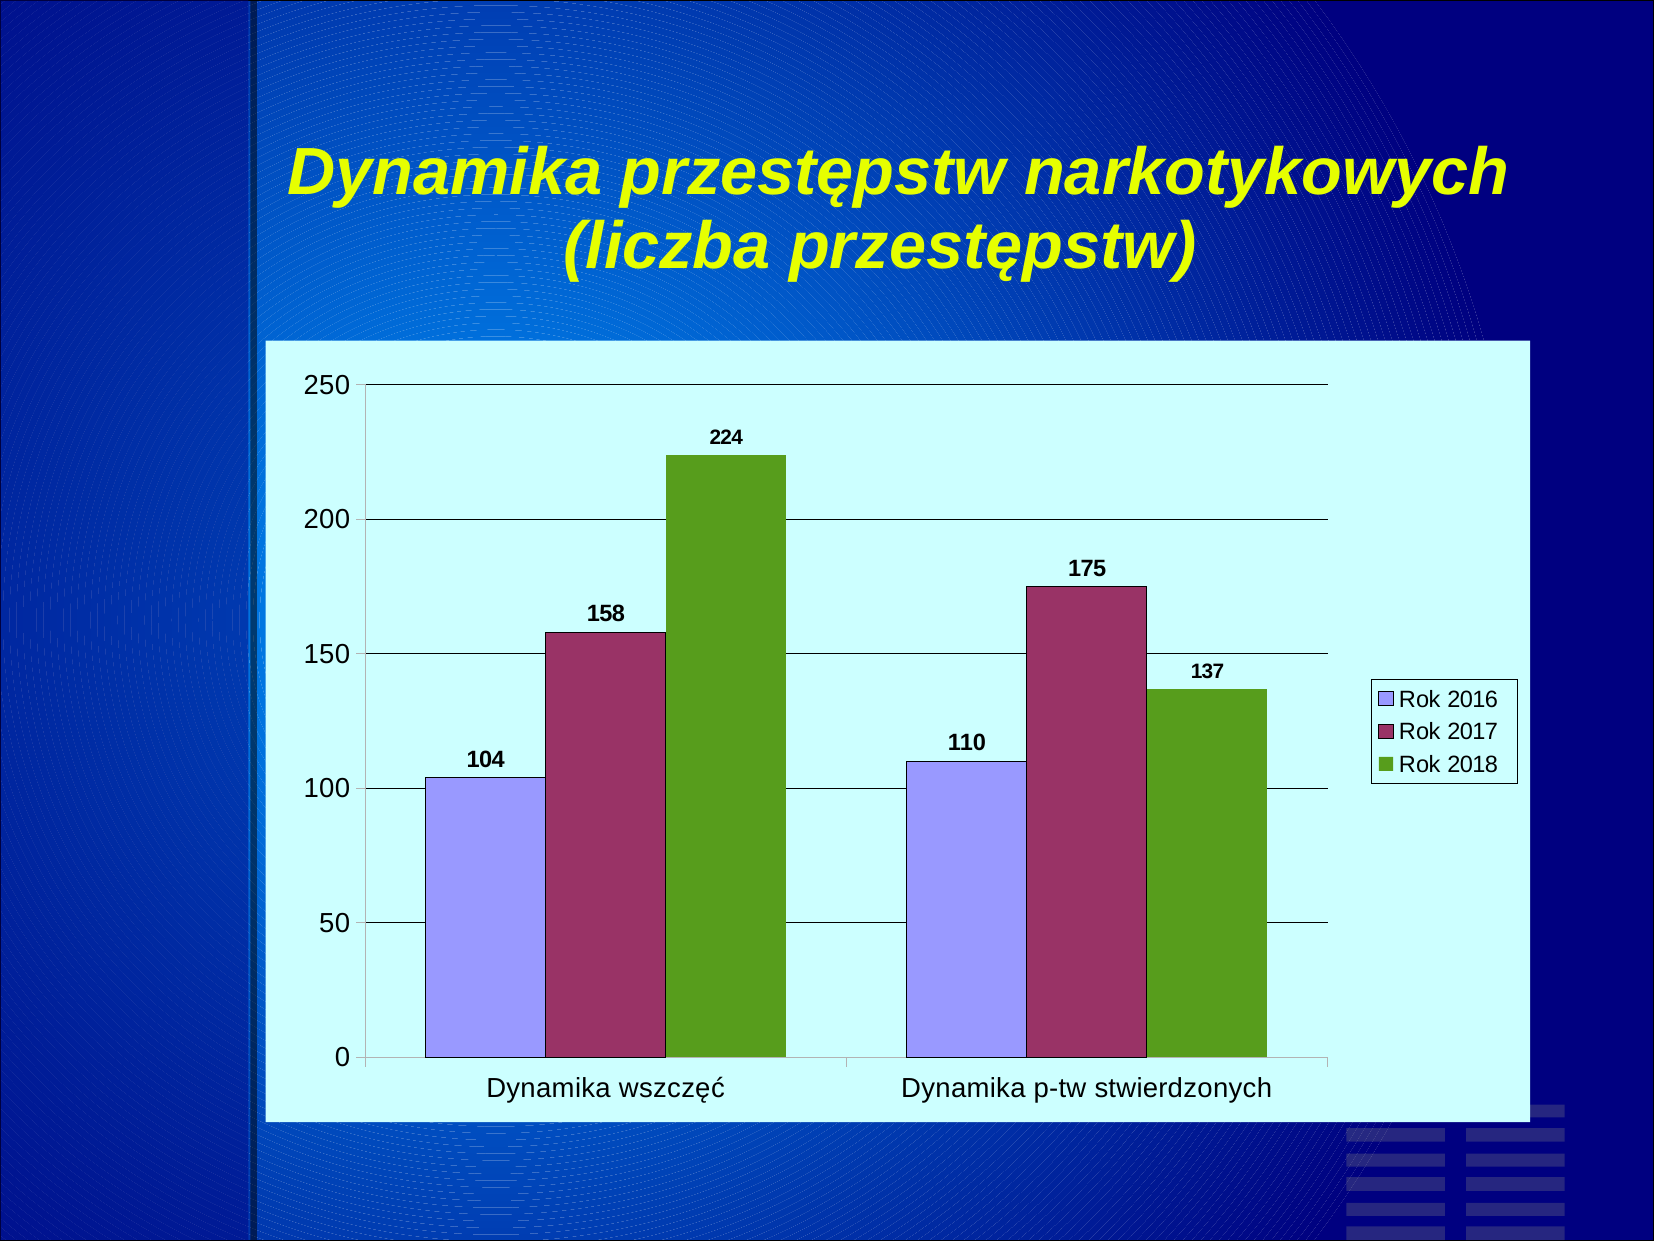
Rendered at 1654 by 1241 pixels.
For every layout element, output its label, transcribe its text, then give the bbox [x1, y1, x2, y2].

chart [265, 340, 1531, 1123]
title Dynamika przestępstw narkotykowych (liczba przestępstw) [265, 104, 1533, 313]
